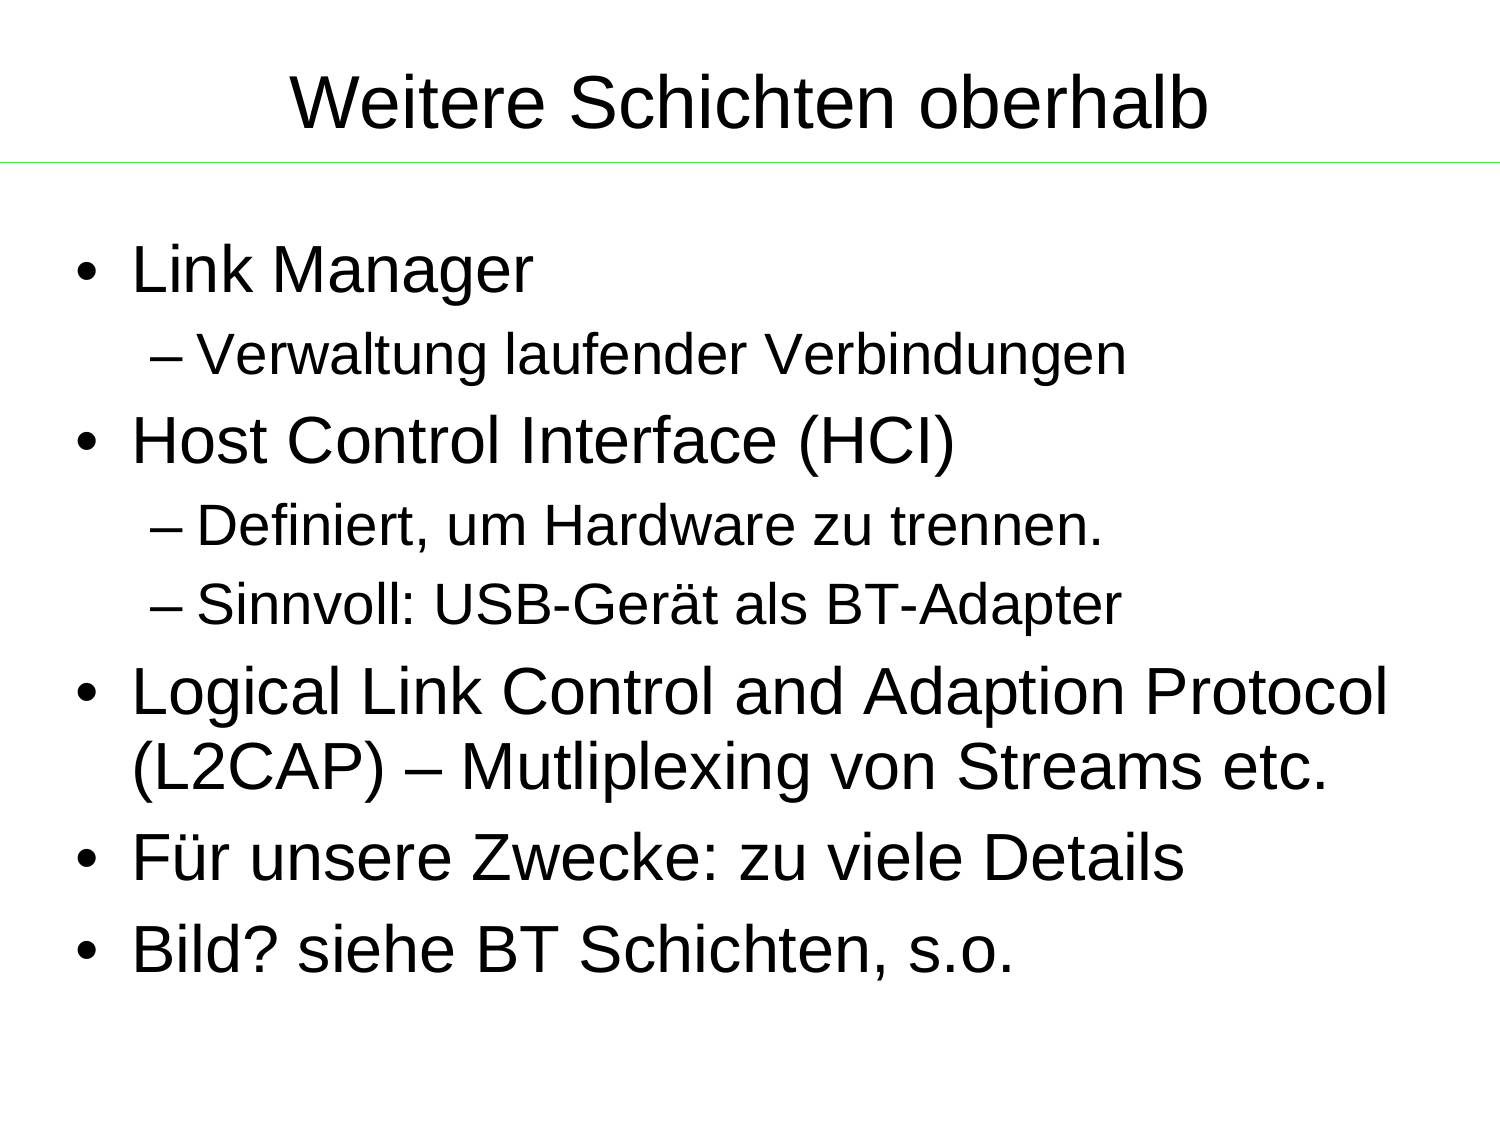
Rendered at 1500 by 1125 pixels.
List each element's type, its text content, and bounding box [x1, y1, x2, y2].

title Weitere Schichten oberhalb [75, 49, 1426, 156]
list Link Manager Verwaltung laufender Verbindungen Host Control Interface (HCI) Definiert, um Hardware zu trennen. Sinnvoll: USB-Gerät als BT-Adapter Logical Link Control and Adaption Protocol (L2CAP) – Mutliplexing von Streams etc. Für unsere Zwecke: zu viele Details Bild? siehe BT Schichten, s.o. [75, 232, 1426, 988]
